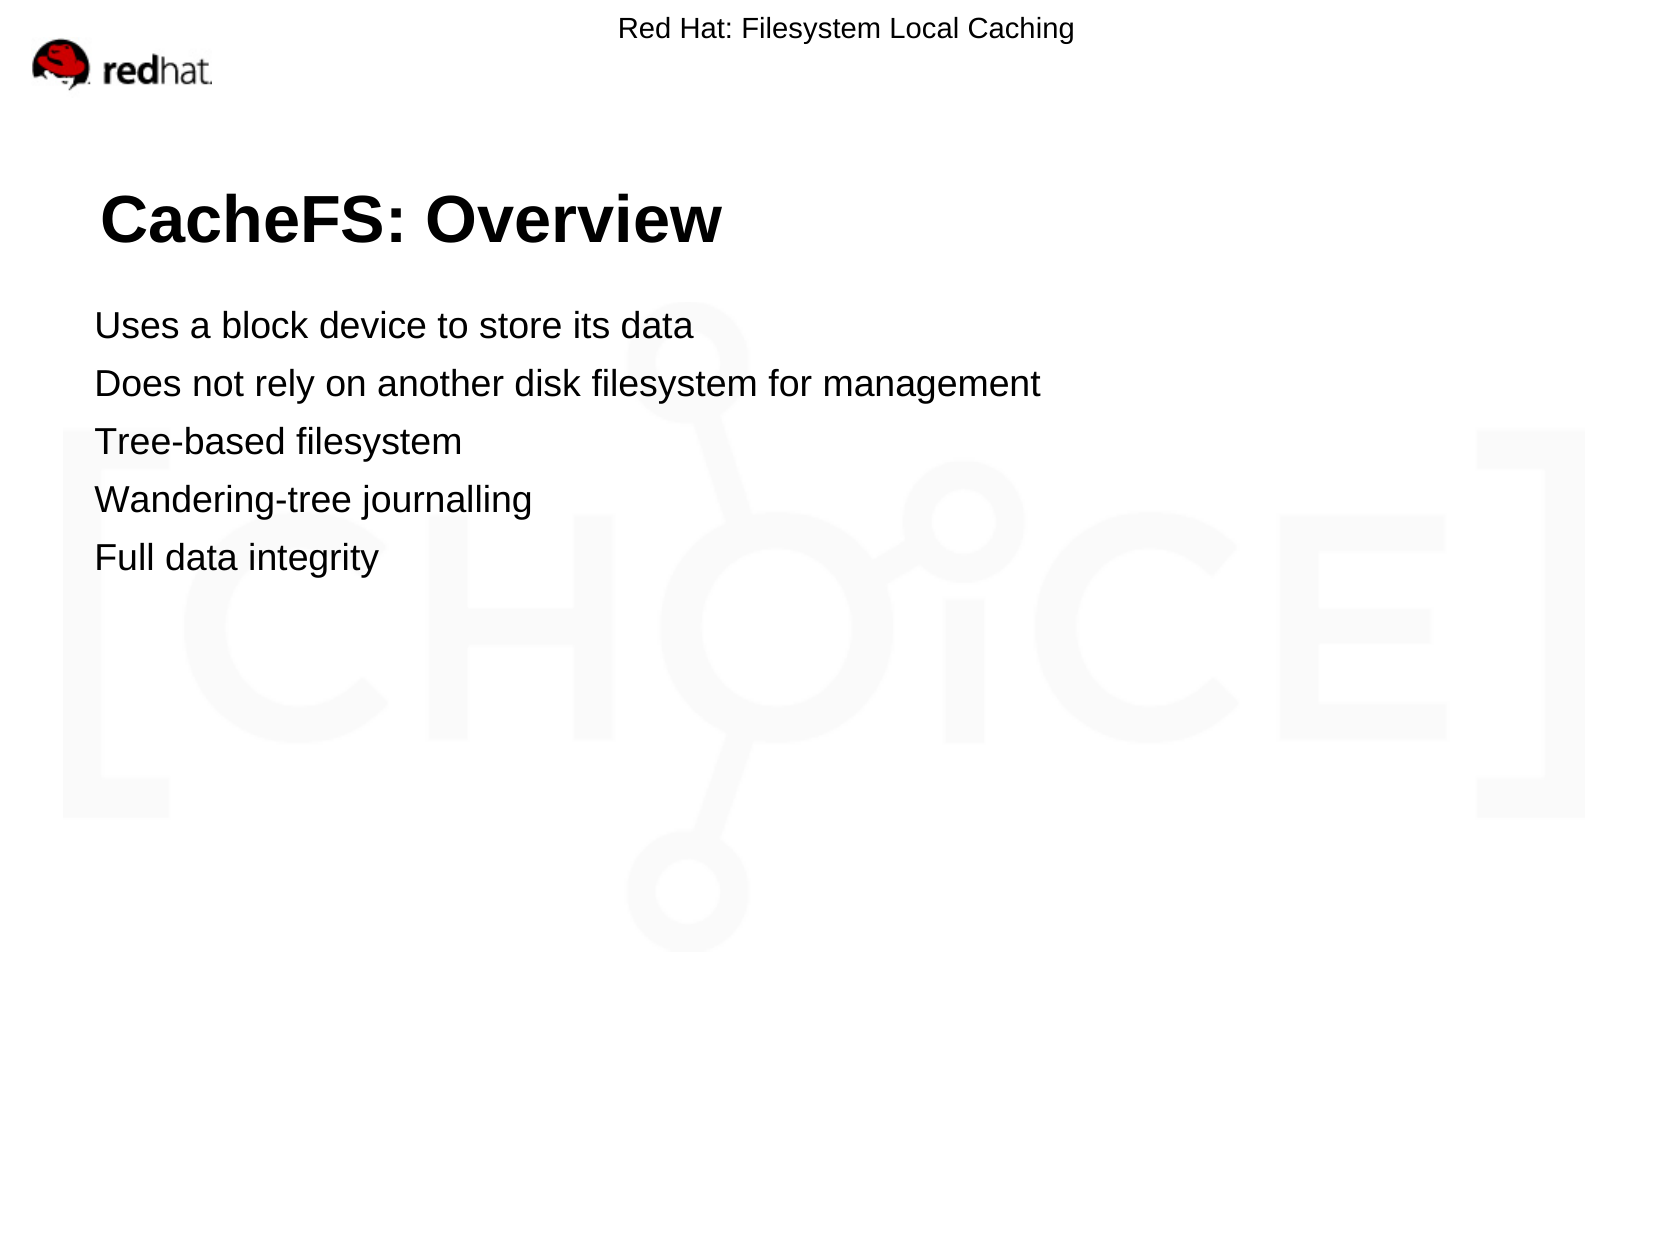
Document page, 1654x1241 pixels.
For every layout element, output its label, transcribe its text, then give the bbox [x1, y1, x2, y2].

picture [63, 302, 1585, 952]
list Uses a block device to store its data Does not rely on another disk filesystem for management Tree-based filesystem Wandering-tree journalling Full data integrity [94, 304, 1500, 1174]
title CacheFS: Overview [100, 164, 1506, 275]
picture [31, 37, 212, 98]
